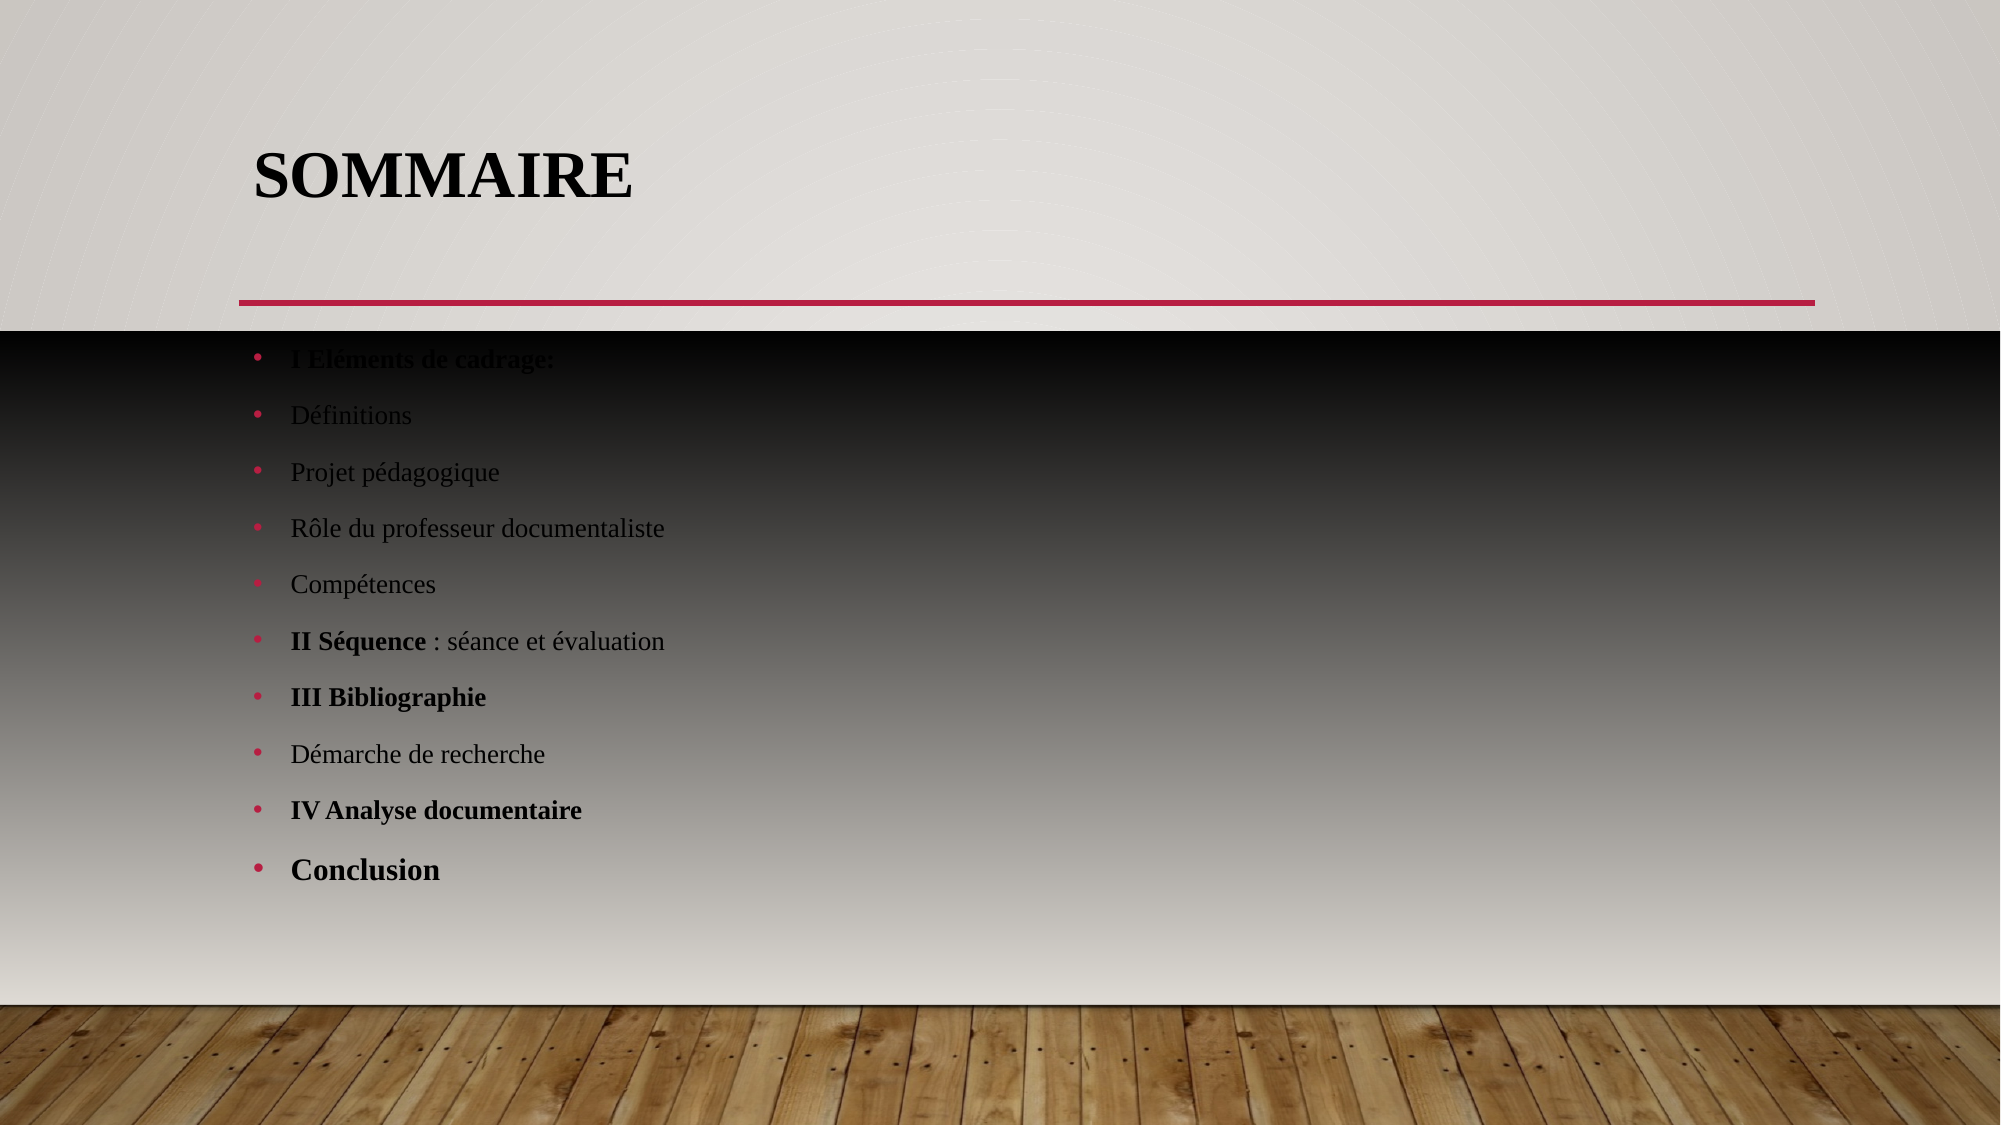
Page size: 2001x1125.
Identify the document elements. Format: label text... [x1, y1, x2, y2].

title Sommaire [238, 131, 1814, 305]
list I Eléments de cadrage: Définitions Projet pédagogique Rôle du professeur documentaliste Compétences II Séquence : séance et évaluation III Bibliographie Démarche de recherche IV Analyse documentaire Conclusion [238, 330, 1814, 897]
